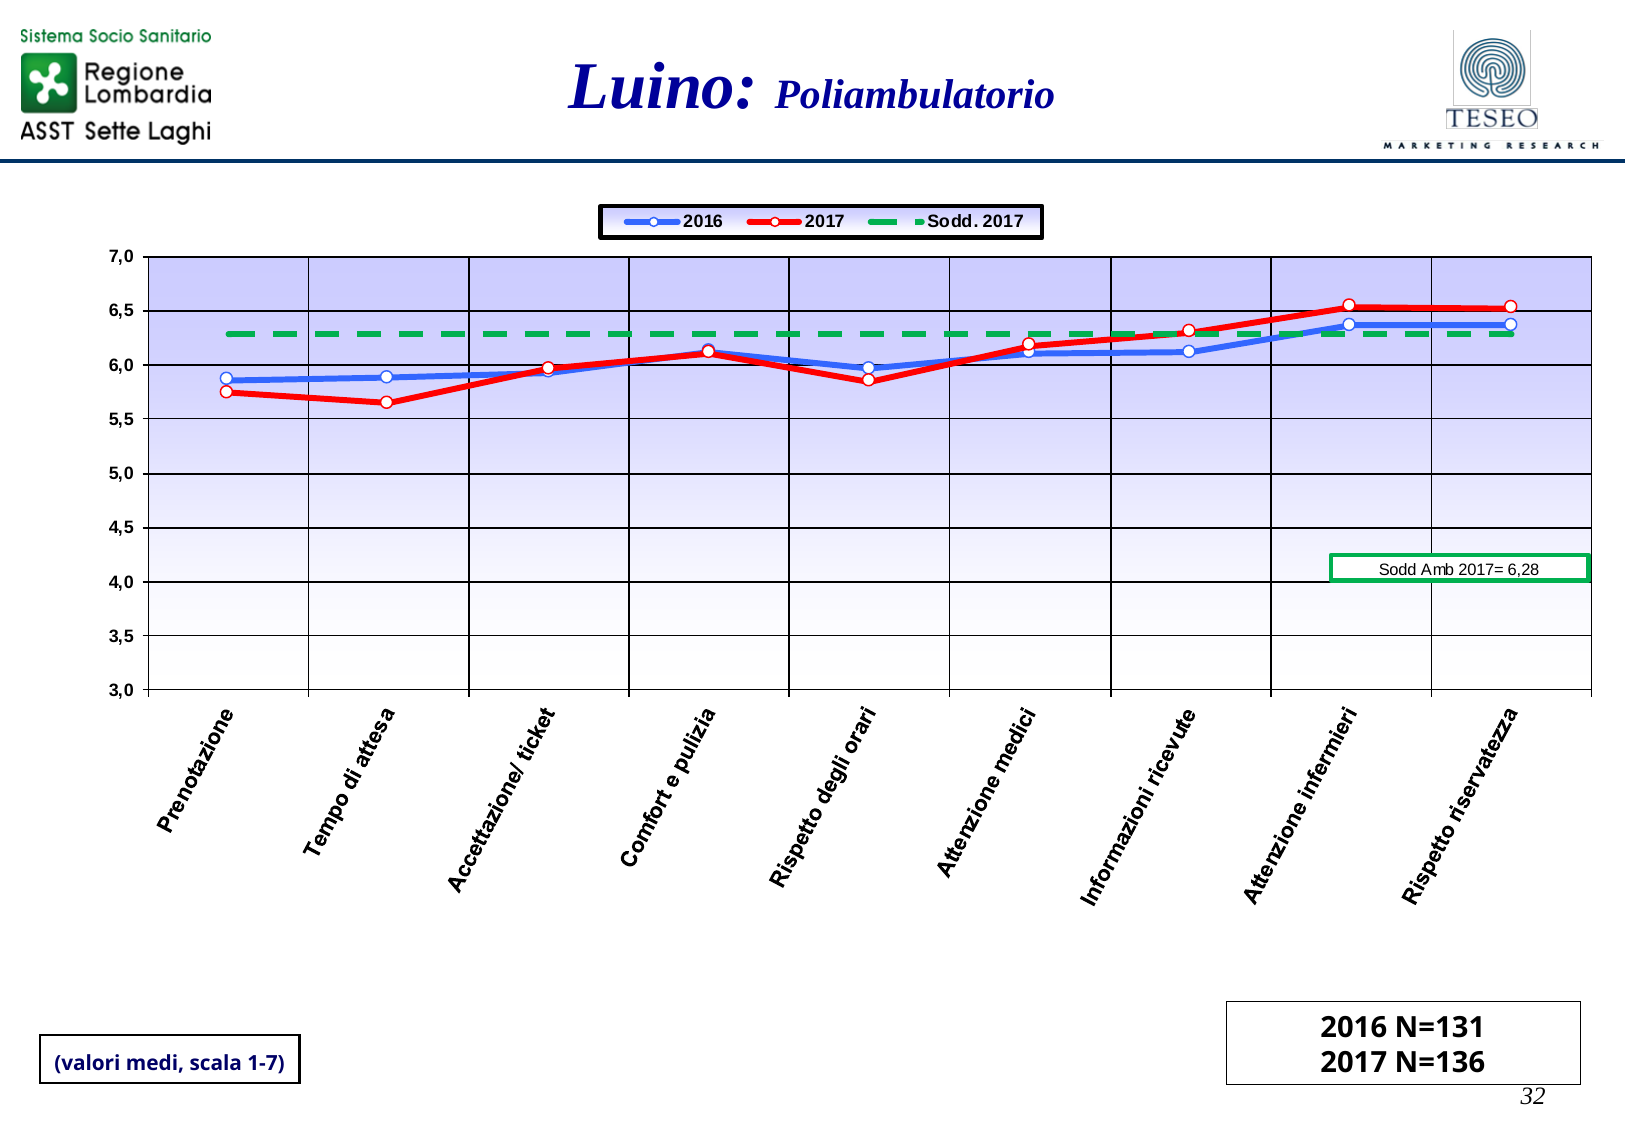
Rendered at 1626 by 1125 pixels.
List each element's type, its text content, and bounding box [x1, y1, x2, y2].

text_box Luino: Poliambulatorio [268, 19, 1356, 144]
picture [1381, 30, 1604, 149]
picture [21, 26, 211, 148]
picture [37, 193, 1605, 1083]
